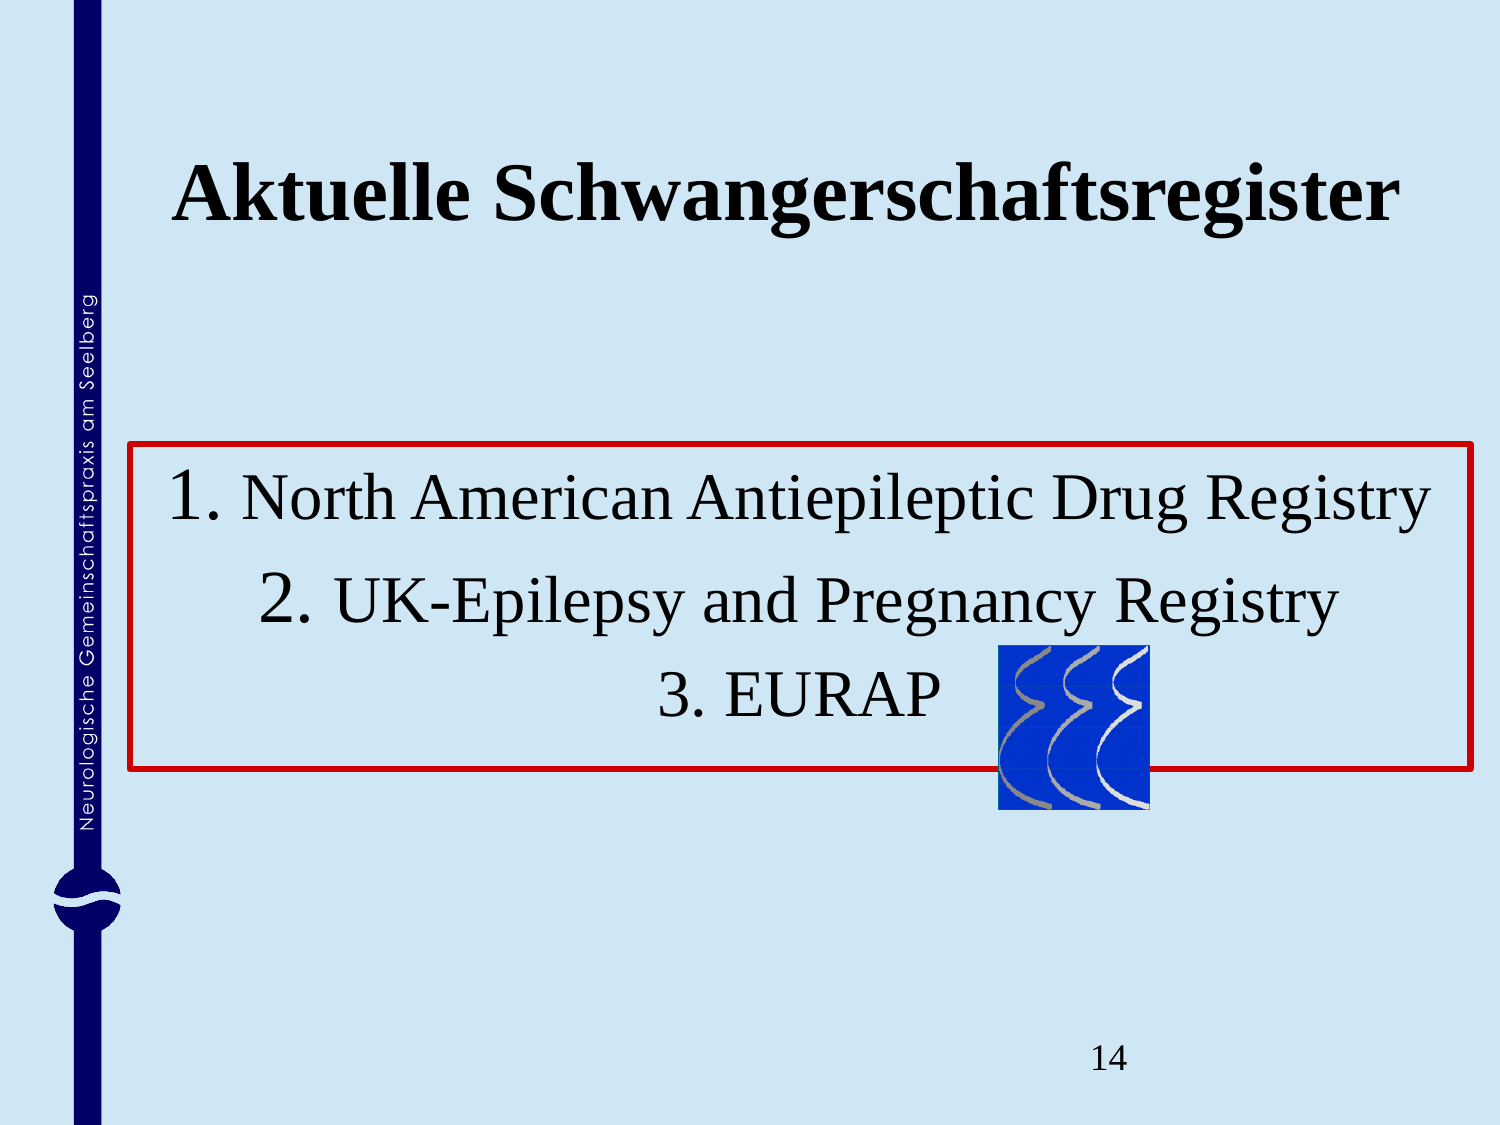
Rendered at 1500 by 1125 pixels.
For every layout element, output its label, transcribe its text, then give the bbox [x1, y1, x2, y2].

slide_number <Nummer> [1074, 1025, 1388, 1100]
list 1. North American Antiepileptic Drug Registry 2. UK-Epilepsy and Pregnancy Registry 3. EURAP [129, 444, 1471, 770]
picture [53, 0, 121, 1125]
picture [1000, 647, 1150, 810]
title Aktuelle Schwangerschaftsregister [112, 137, 1463, 325]
